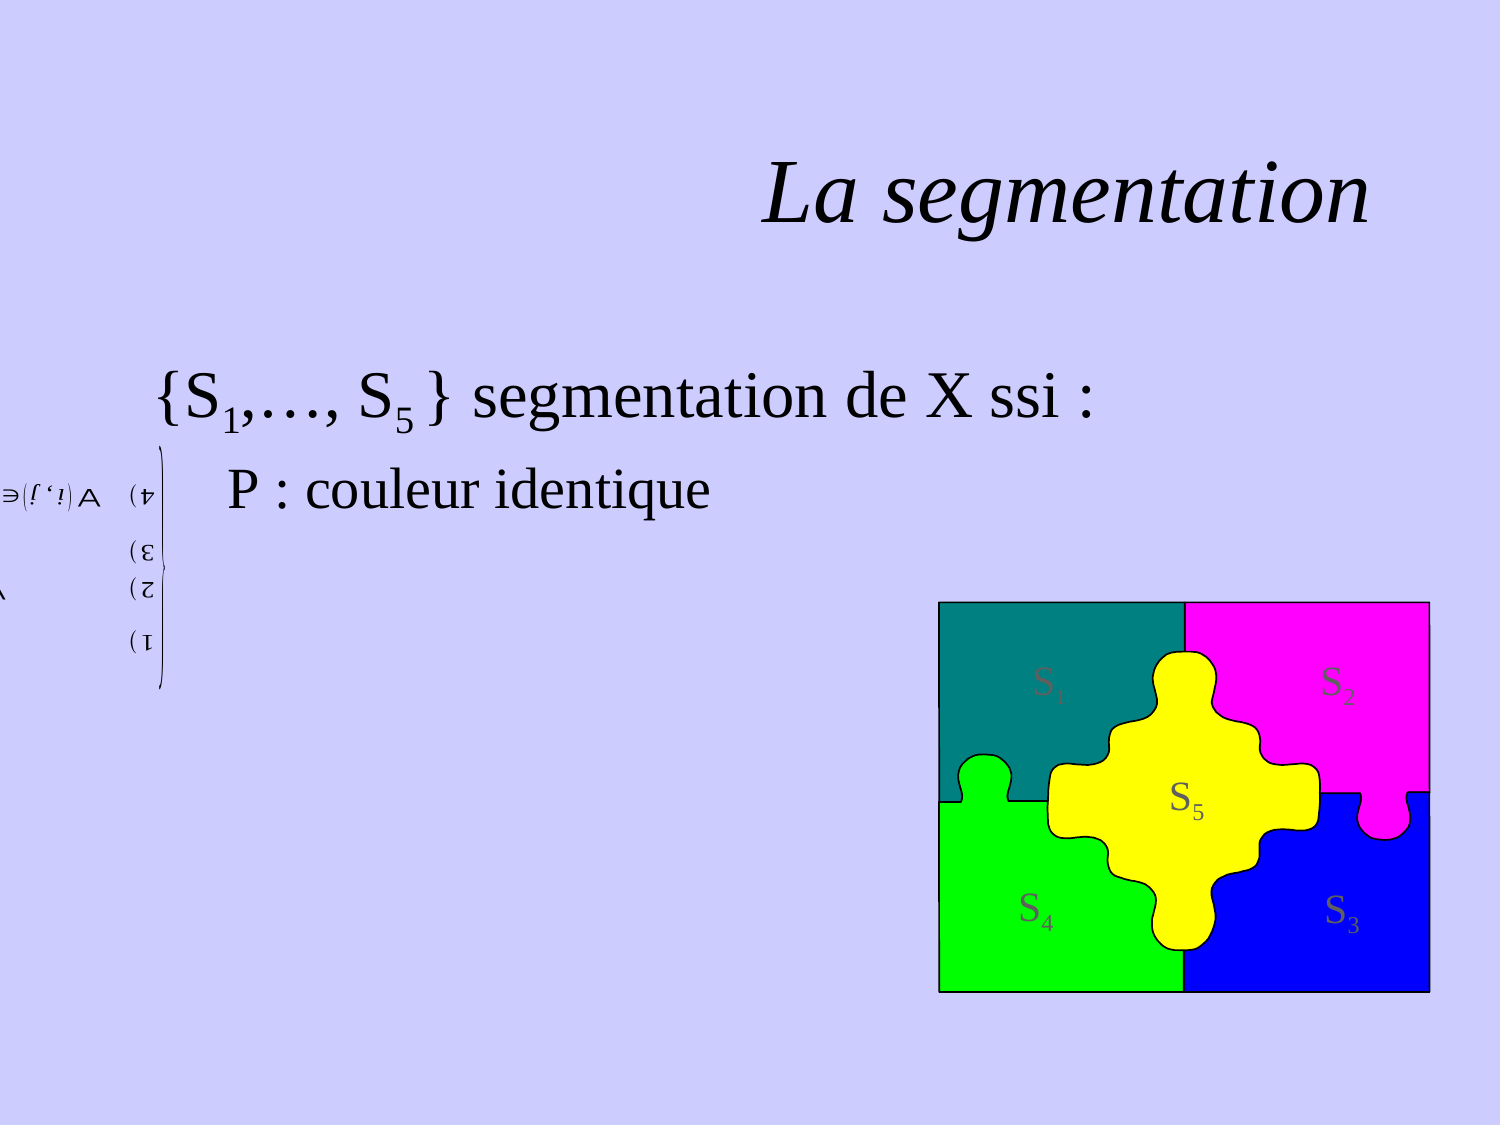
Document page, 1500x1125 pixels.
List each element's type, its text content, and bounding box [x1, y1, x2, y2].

picture [937, 600, 1434, 997]
title La segmentation [112, 62, 1388, 250]
text_box S1 [1017, 650, 1082, 717]
list {S1,…, S5 } segmentation de X ssi : P : couleur identique [137, 350, 1413, 1026]
chart [0, 445, 174, 692]
text_box S5 [1154, 765, 1220, 834]
text_box S2 [1305, 650, 1371, 719]
text_box S4 [1003, 876, 1069, 945]
text_box S3 [1309, 878, 1375, 947]
